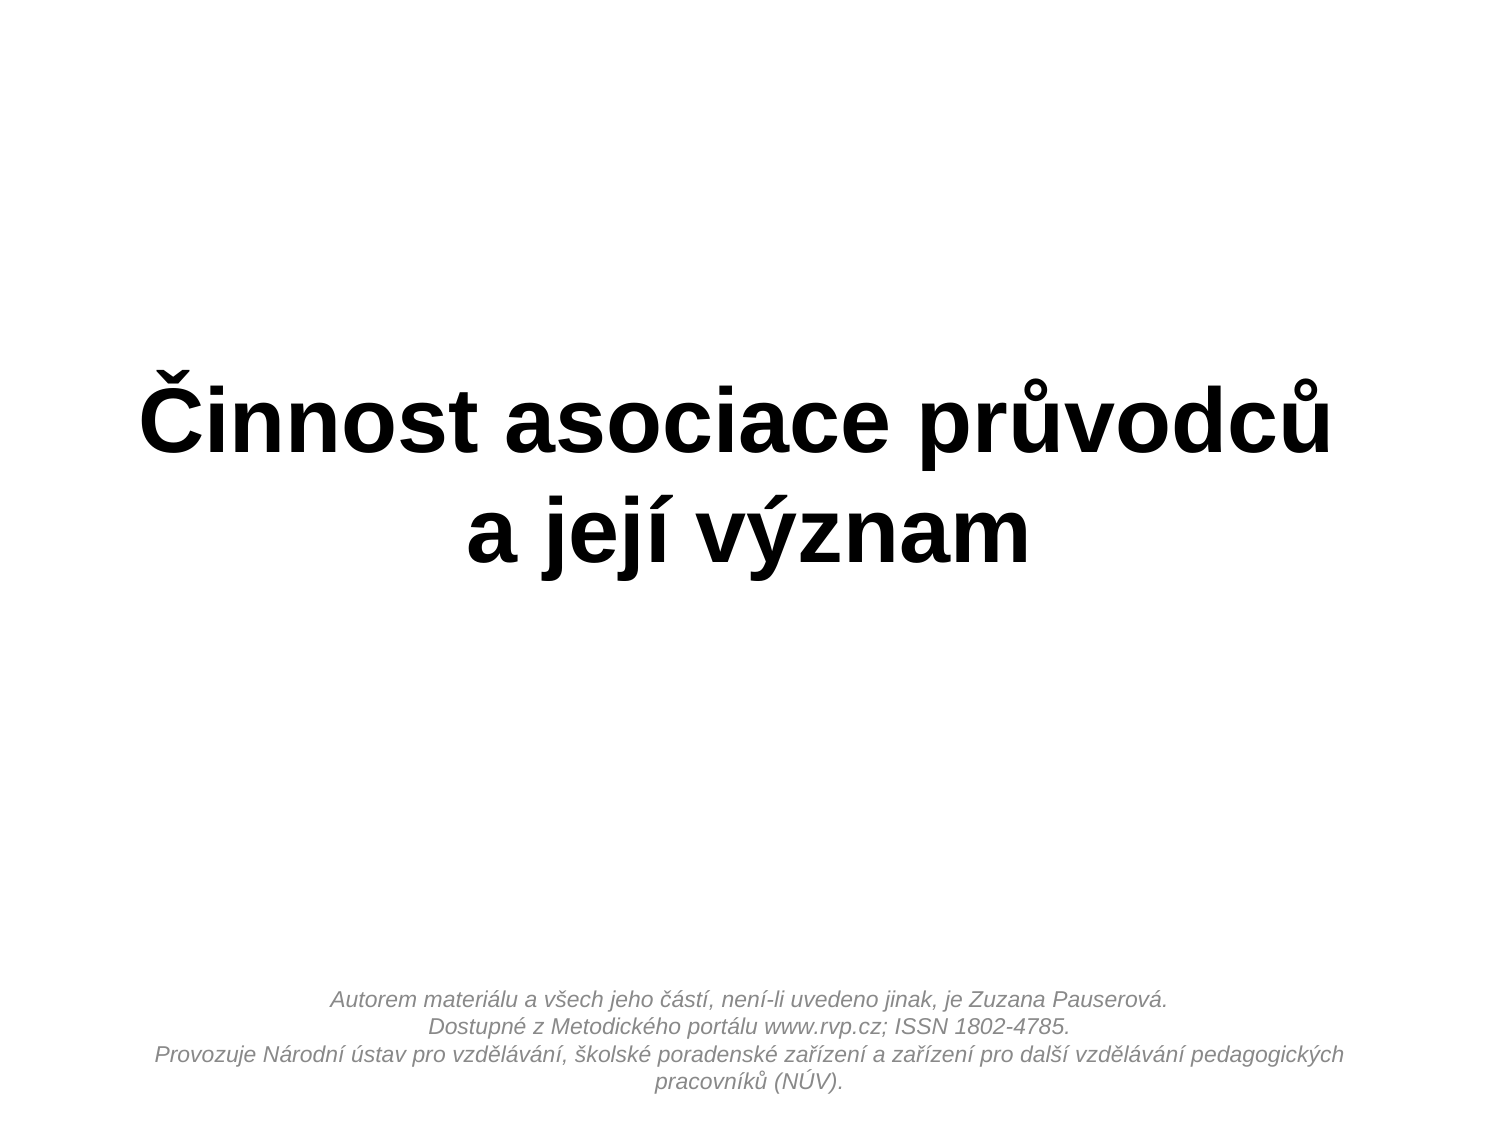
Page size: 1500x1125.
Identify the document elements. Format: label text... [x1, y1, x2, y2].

text_box Autorem materiálu a všech jeho částí, není-li uvedeno jinak, je Zuzana Pauserová. Dostupné z Metodického portálu www.rvp.cz; ISSN 1802-4785. Provozuje Národní ústav pro vzdělávání, školské poradenské zařízení a zařízení pro další vzdělávání pedagogických pracovníků (NÚV). [135, 1023, 1365, 1084]
title Činnost asociace průvodců a její význam [112, 349, 1388, 592]
